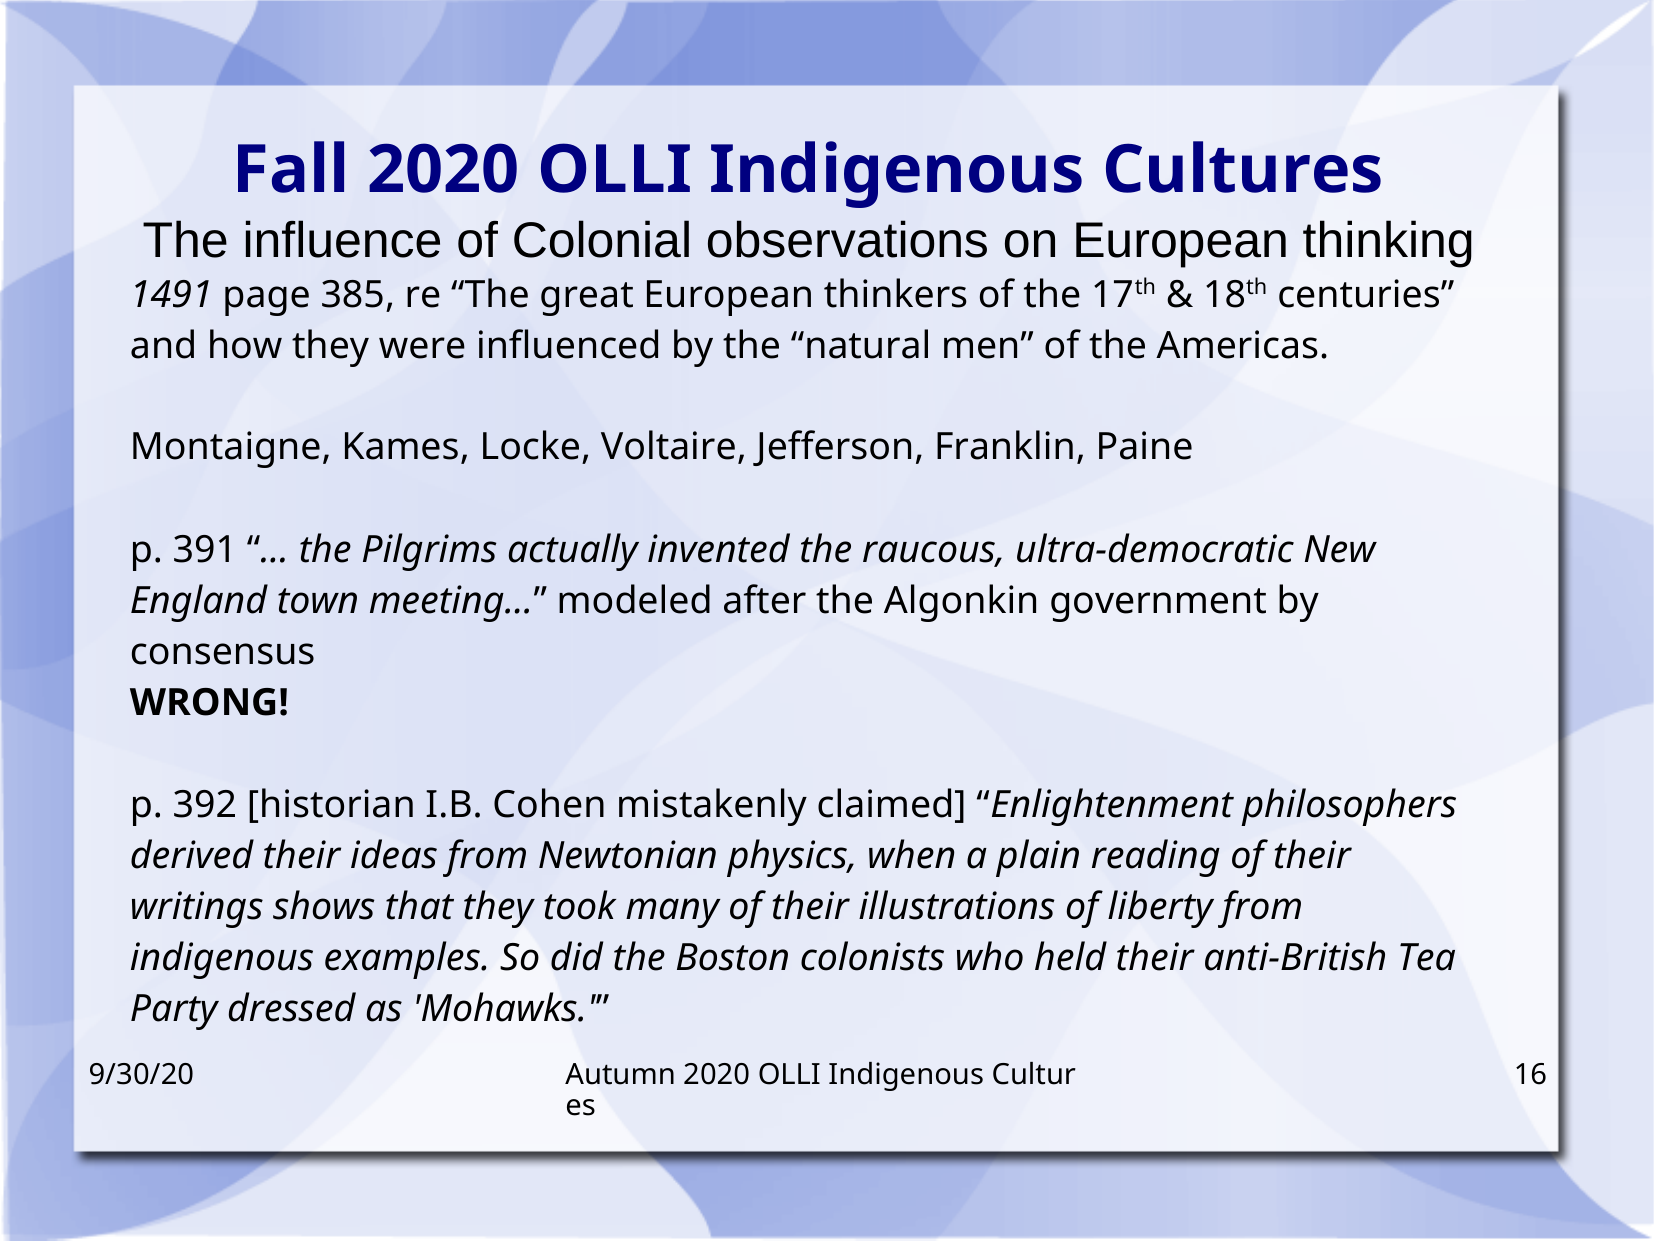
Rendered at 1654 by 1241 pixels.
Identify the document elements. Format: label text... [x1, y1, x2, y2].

picture [0, 0, 1654, 1241]
subtitle 1491 page 385, re “The great European thinkers of the 17th & 18th centuries” and how they were influenced by the “natural men” of the Americas. Montaigne, Kames, Locke, Voltaire, Jefferson, Franklin, Paine p. 391 “... the Pilgrims actually invented the raucous, ultra-democratic New England town meeting...” modeled after the Algonkin government by consensus WRONG! p. 392 [historian I.B. Cohen mistakenly claimed] “Enlightenment philosophers derived their ideas from Newtonian physics, when a plain reading of their writings shows that they took many of their illustrations of liberty from indigenous examples. So did the Boston colonists who held their anti-British Tea Party dressed as 'Mohawks.'” [129, 287, 1489, 1012]
title Fall 2020 OLLI Indigenous Cultures The influence of Colonial observations on European thinking [82, 90, 1536, 298]
